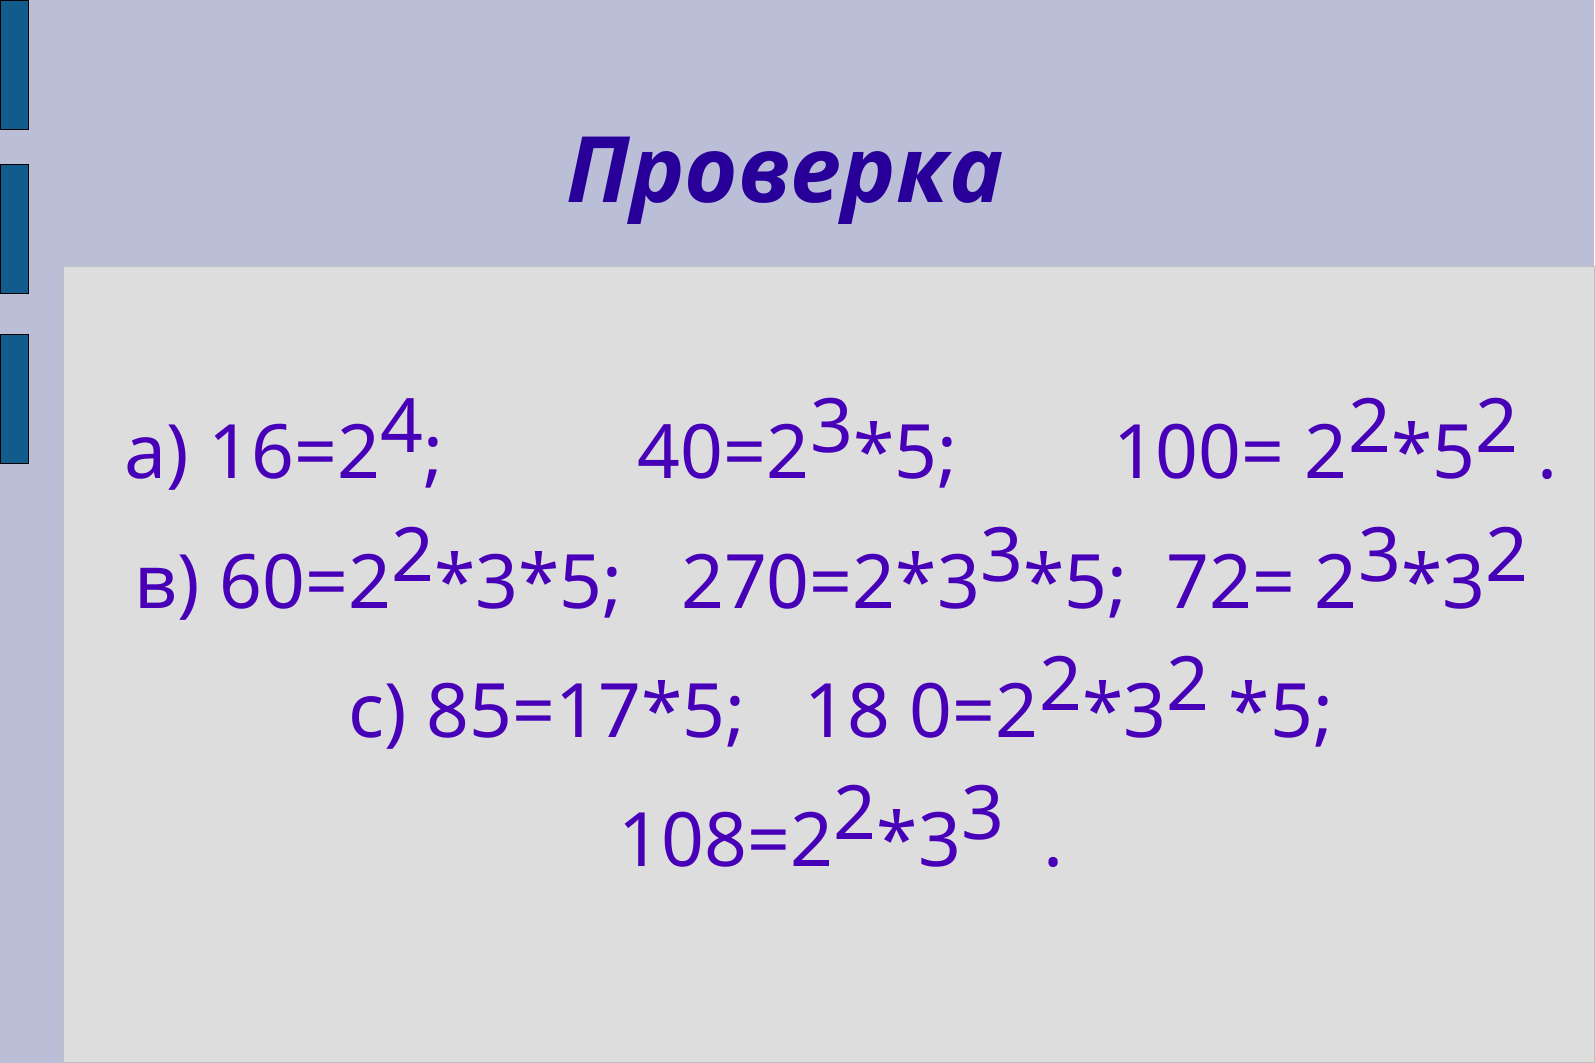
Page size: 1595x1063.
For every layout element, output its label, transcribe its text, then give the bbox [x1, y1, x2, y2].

title Проверка [117, 85, 1479, 249]
subtitle а) 16=24; 40=23*5; 100= 22*52 . в) 60=22*3*5; 270=2*33*5; 72= 23*32 с) 85=17*5; 18 0=22*32 *5; 108=22*33 . [117, 302, 1565, 958]
